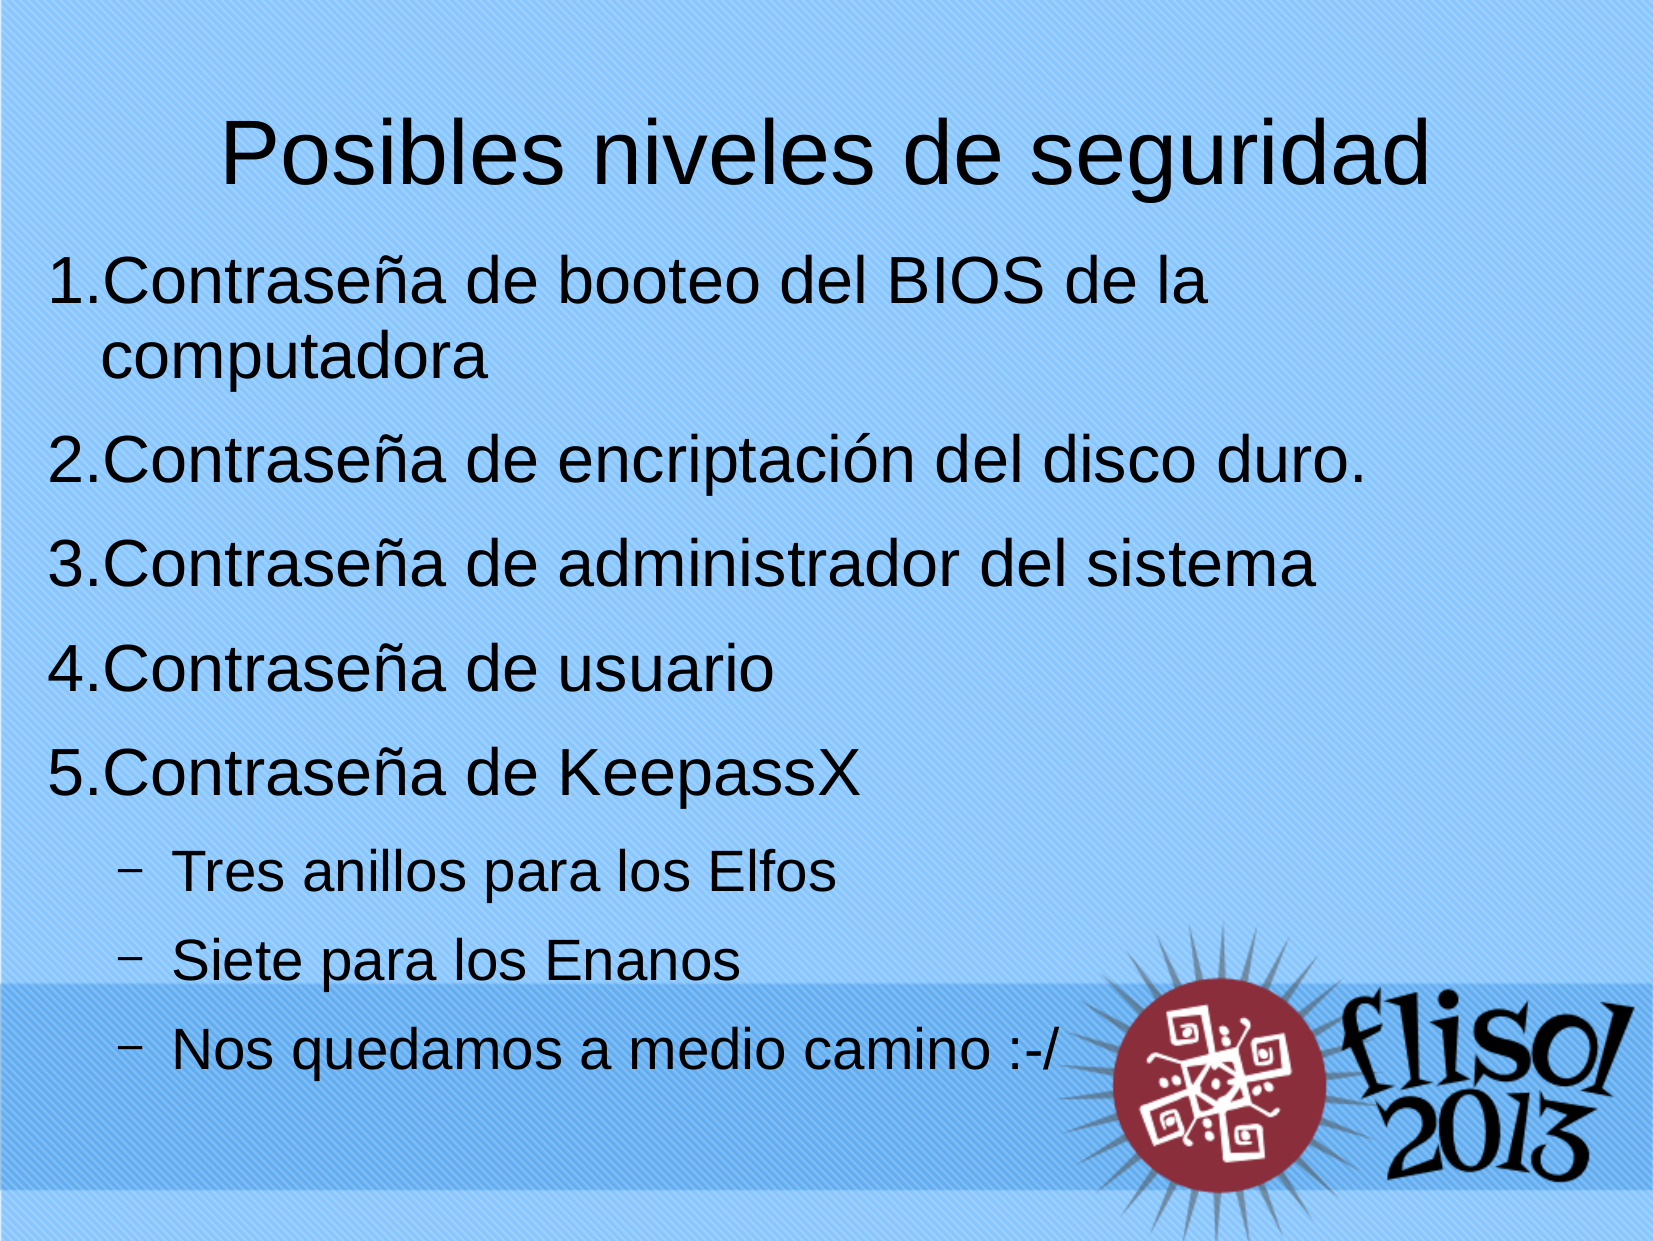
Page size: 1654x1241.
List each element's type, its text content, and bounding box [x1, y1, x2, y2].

list Contraseña de booteo del BIOS de la computadora Contraseña de encriptación del disco duro. Contraseña de administrador del sistema Contraseña de usuario Contraseña de KeepassX Tres anillos para los Elfos Siete para los Enanos Nos quedamos a medio camino :-/ [29, 242, 1485, 1128]
title Posibles niveles de seguridad [82, 49, 1571, 257]
picture [0, 0, 1654, 1241]
